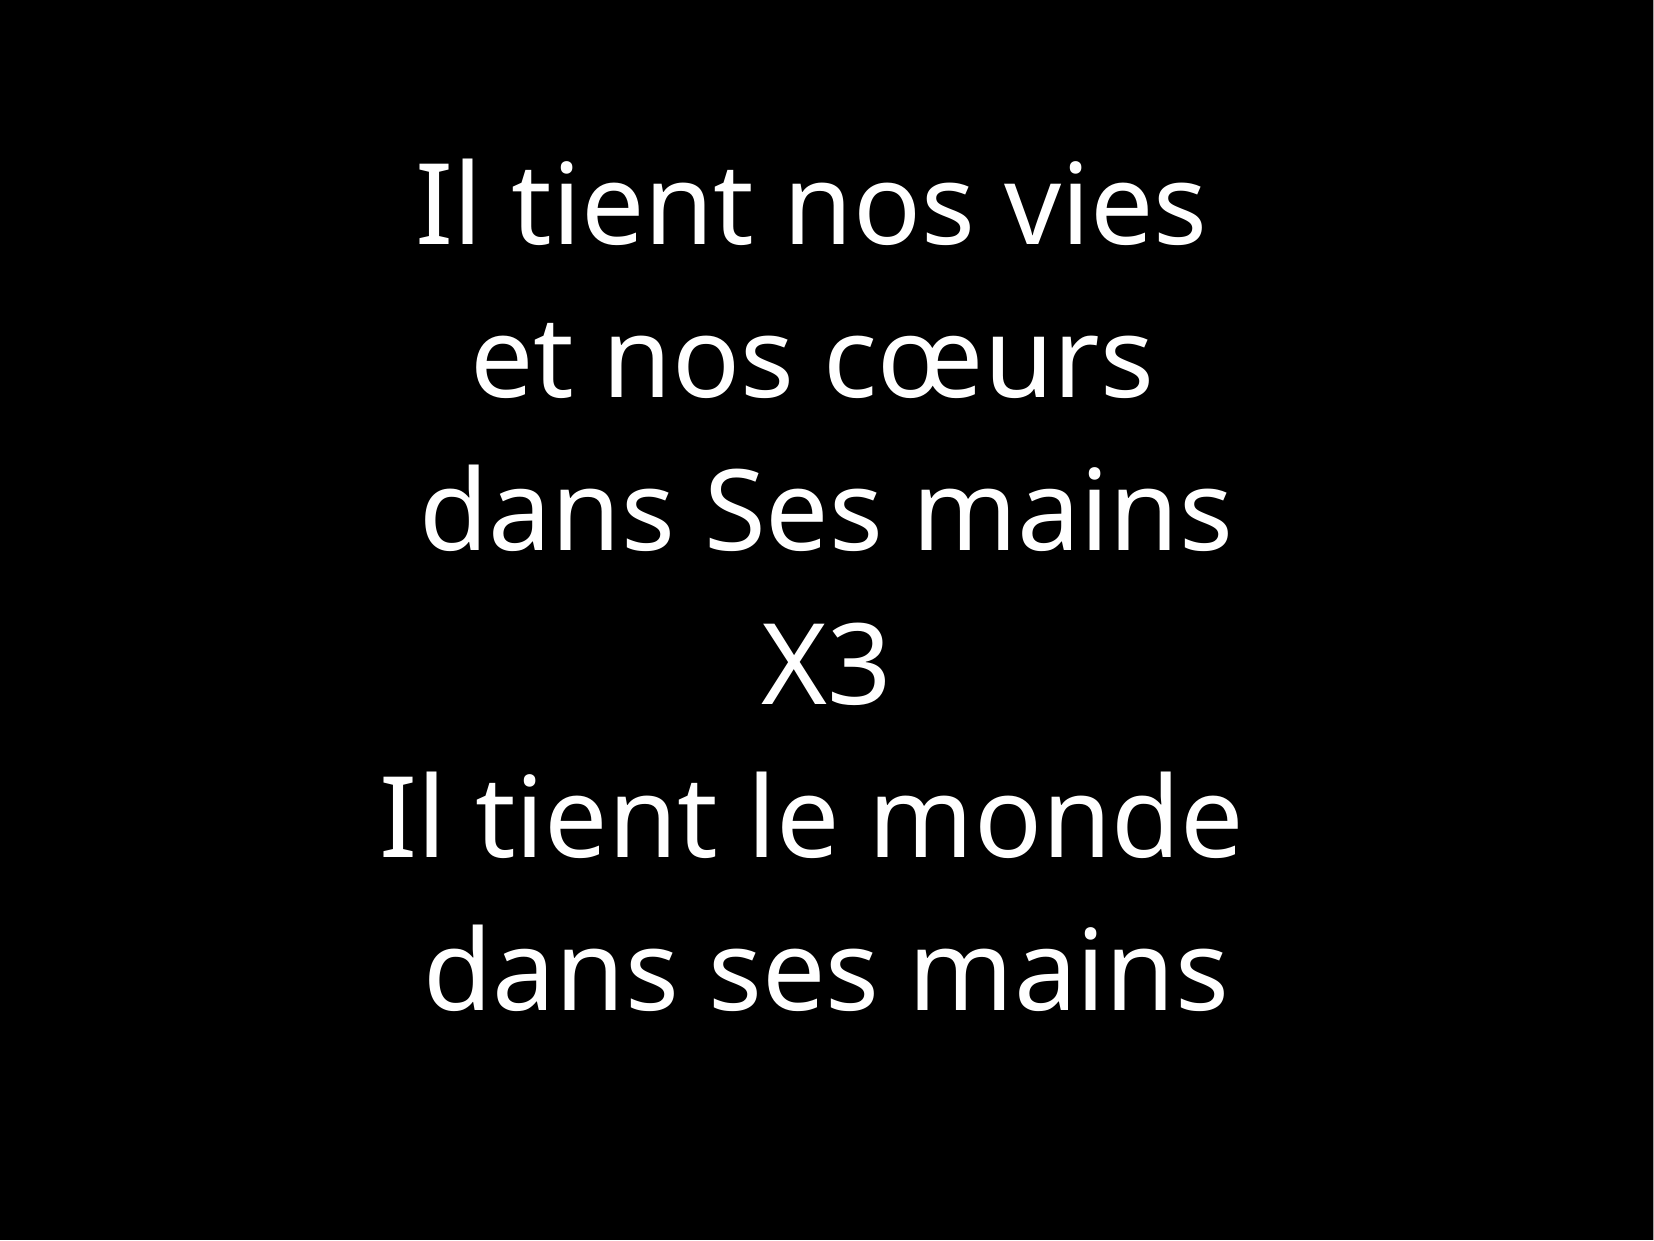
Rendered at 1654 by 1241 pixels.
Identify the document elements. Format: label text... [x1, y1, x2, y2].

subtitle Il tient nos vies et nos cœurs dans Ses mains X3 Il tient le monde dans ses mains [82, 59, 1571, 1109]
